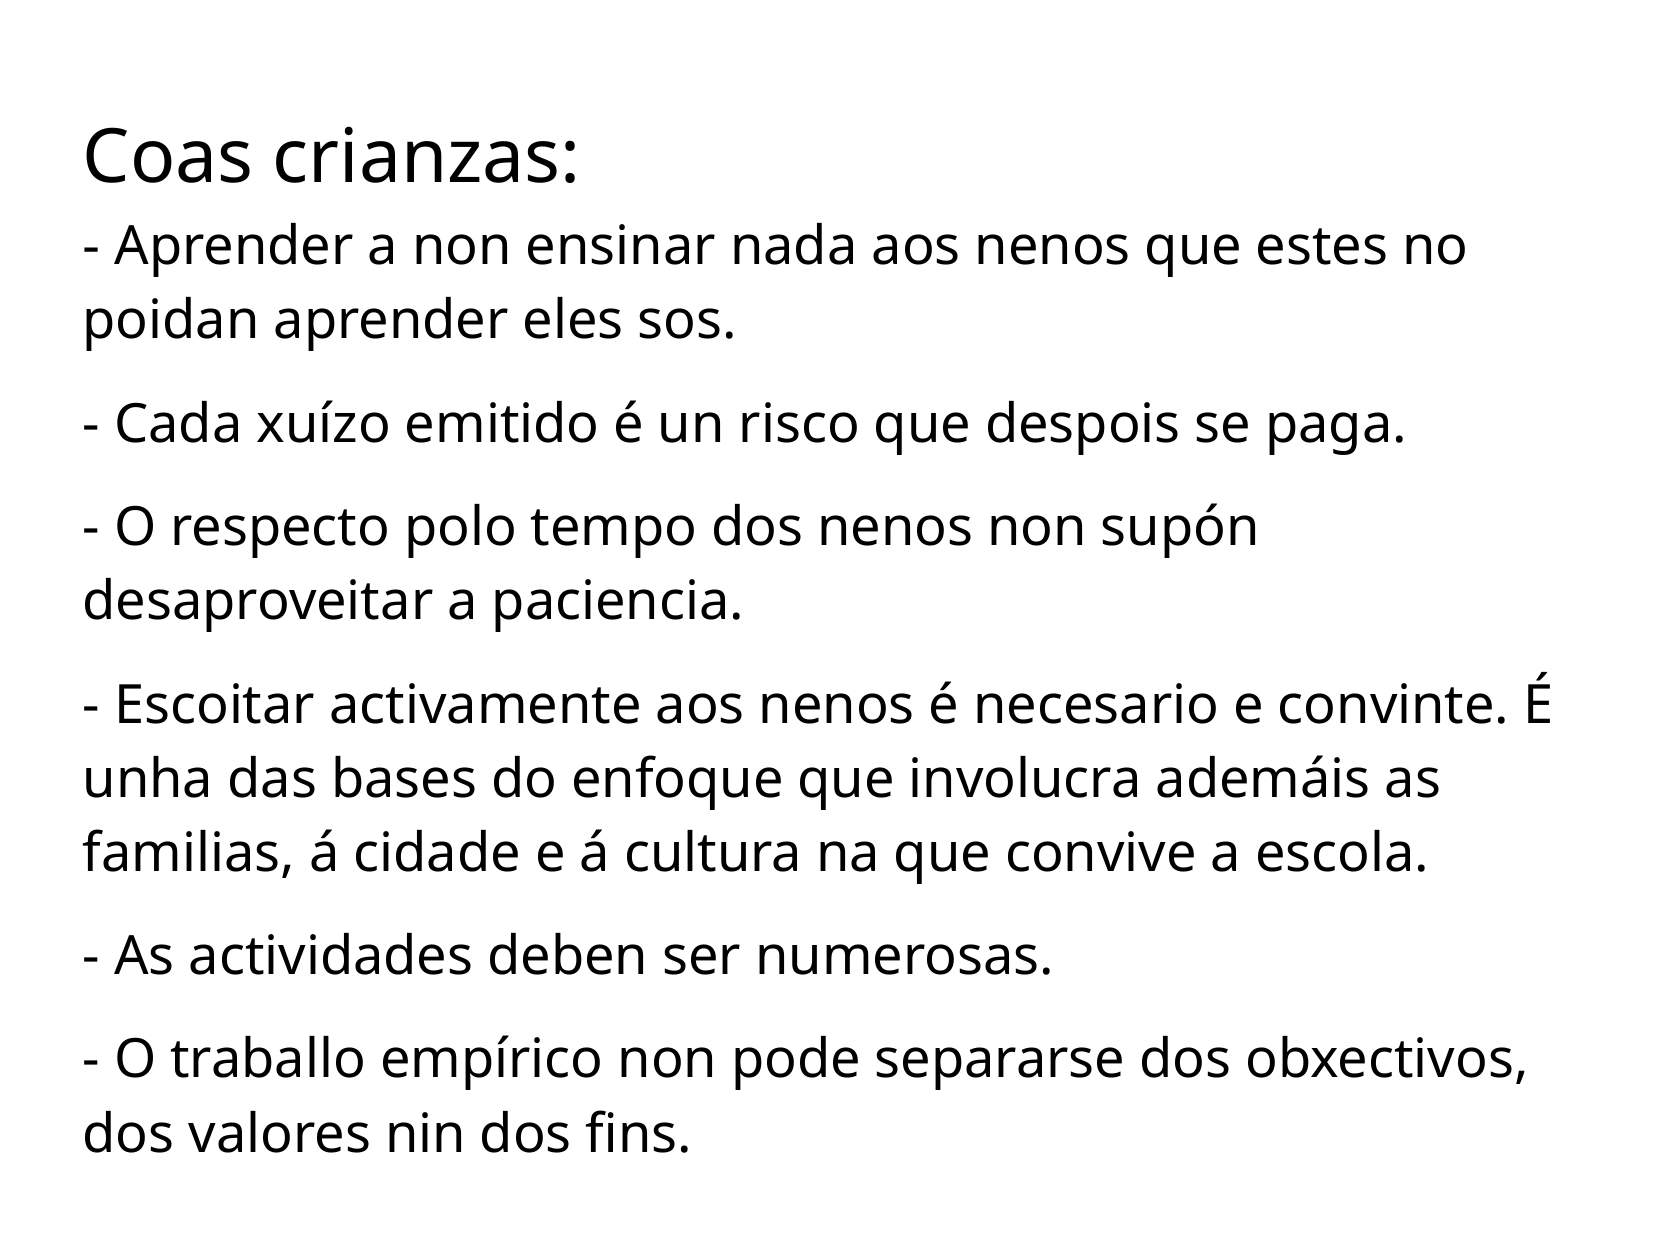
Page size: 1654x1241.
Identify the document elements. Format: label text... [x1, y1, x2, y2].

title Coas crianzas: [82, 49, 1571, 206]
list - Aprender a non ensinar nada aos nenos que estes no poidan aprender eles sos. - Cada xuízo emitido é un risco que despois se paga. - O respecto polo tempo dos nenos non supón desaproveitar a paciencia. - Escoitar activamente aos nenos é necesario e convinte. É unha das bases do enfoque que involucra ademáis as familias, á cidade e á cultura na que convive a escola. - As actividades deben ser numerosas. - O traballo empírico non pode separarse dos obxectivos, dos valores nin dos fins. [82, 206, 1571, 1211]
